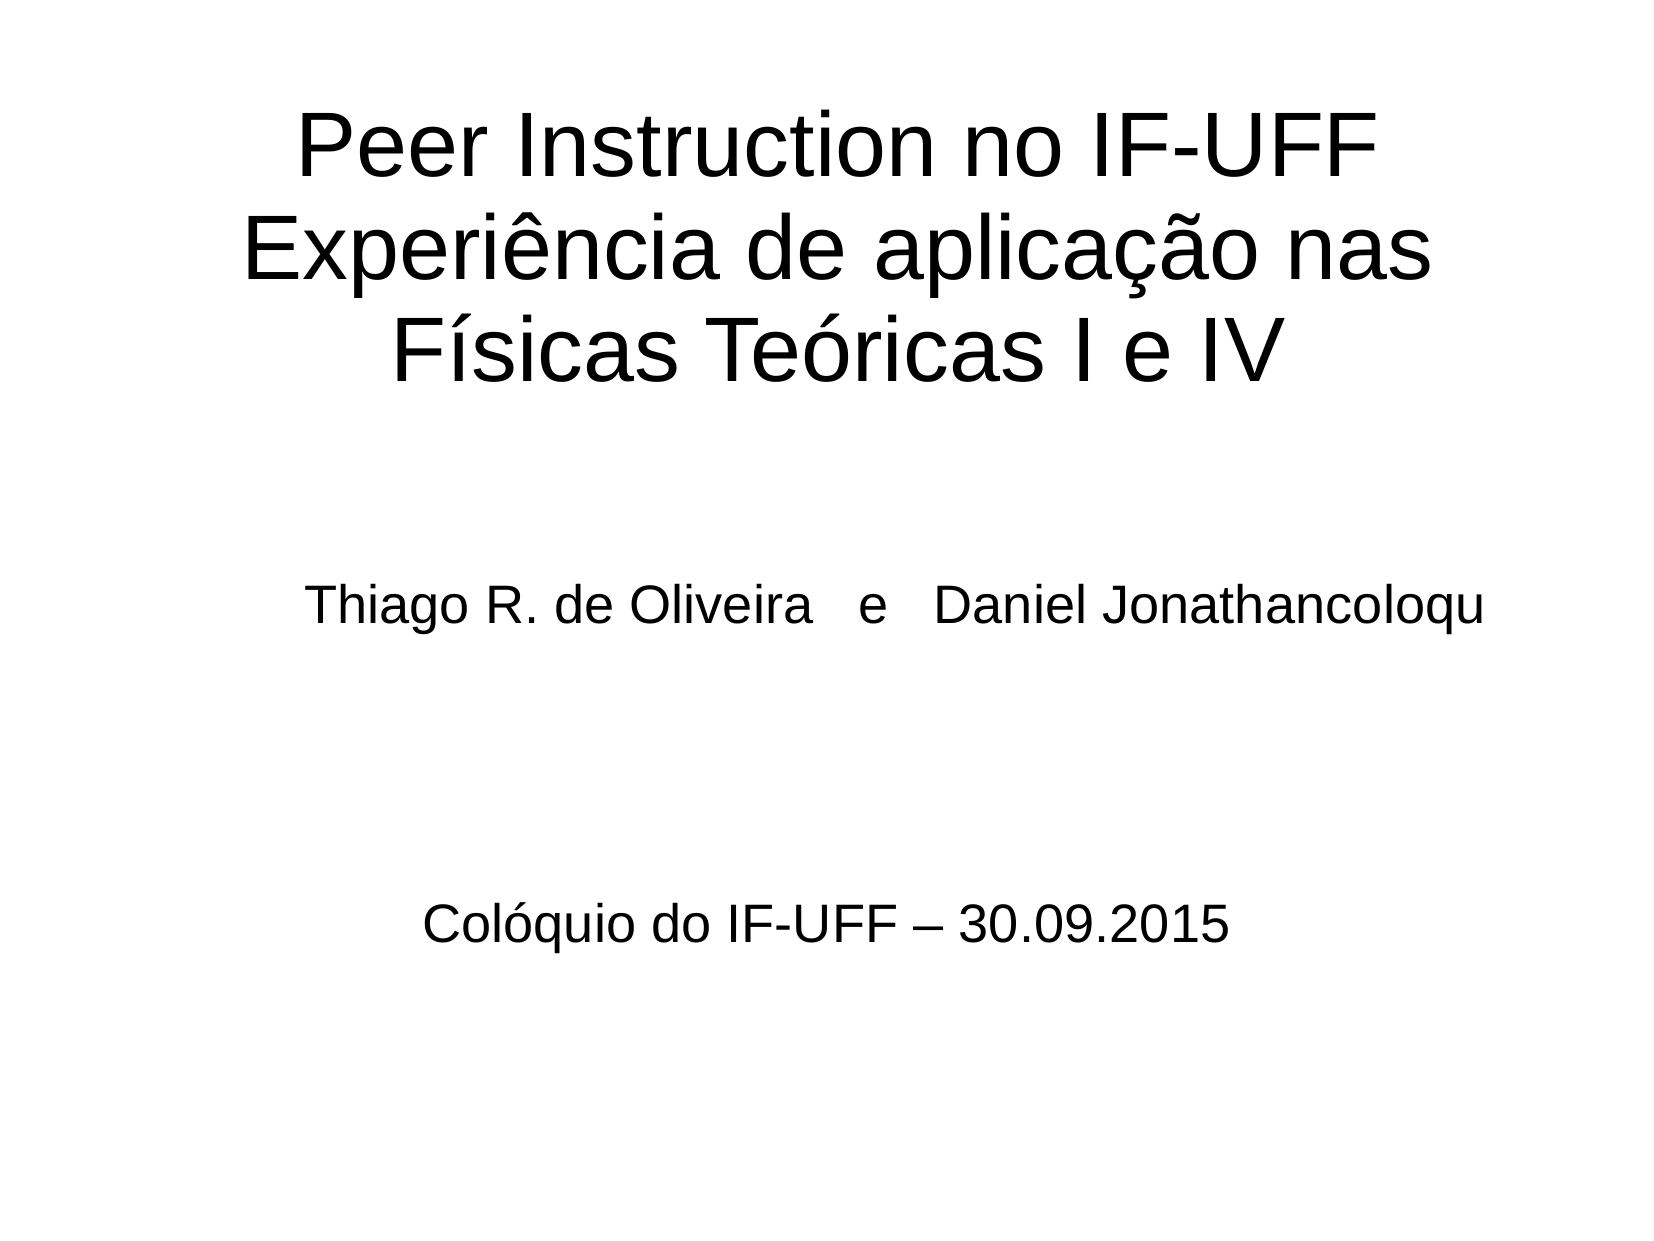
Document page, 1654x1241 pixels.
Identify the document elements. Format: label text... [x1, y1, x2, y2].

text_box Colóquio do IF-UFF – 30.09.2015 [407, 885, 1244, 961]
title Peer Instruction no IF-UFF Experiência de aplicação nas Físicas Teóricas I e IV [94, 93, 1583, 402]
text_box Thiago R. de Oliveira e Daniel Jonathancoloqu [289, 566, 1499, 643]
